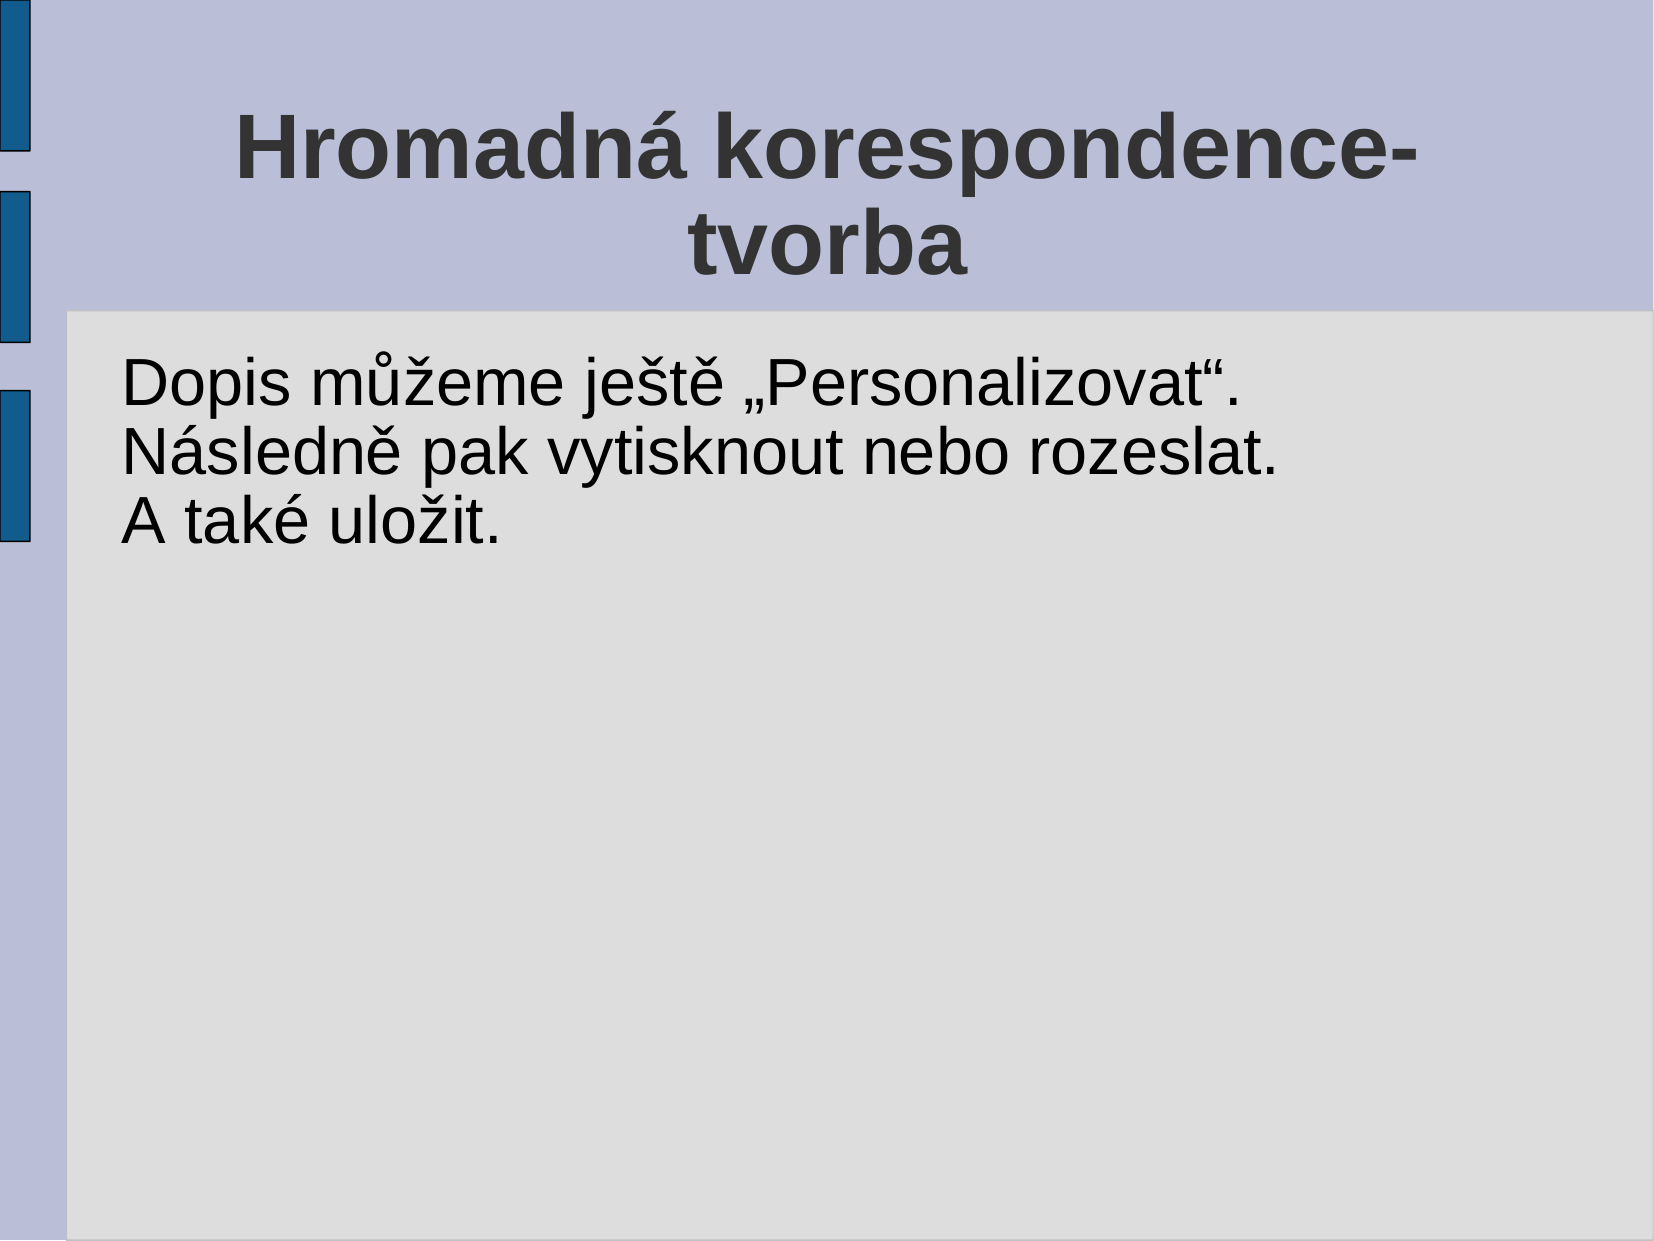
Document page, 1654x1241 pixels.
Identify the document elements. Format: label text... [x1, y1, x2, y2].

title Hromadná korespondence- tvorba [121, 89, 1534, 301]
list Dopis můžeme ještě „Personalizovat“. Následně pak vytisknout nebo rozeslat. A také uložit. [121, 344, 1534, 1065]
